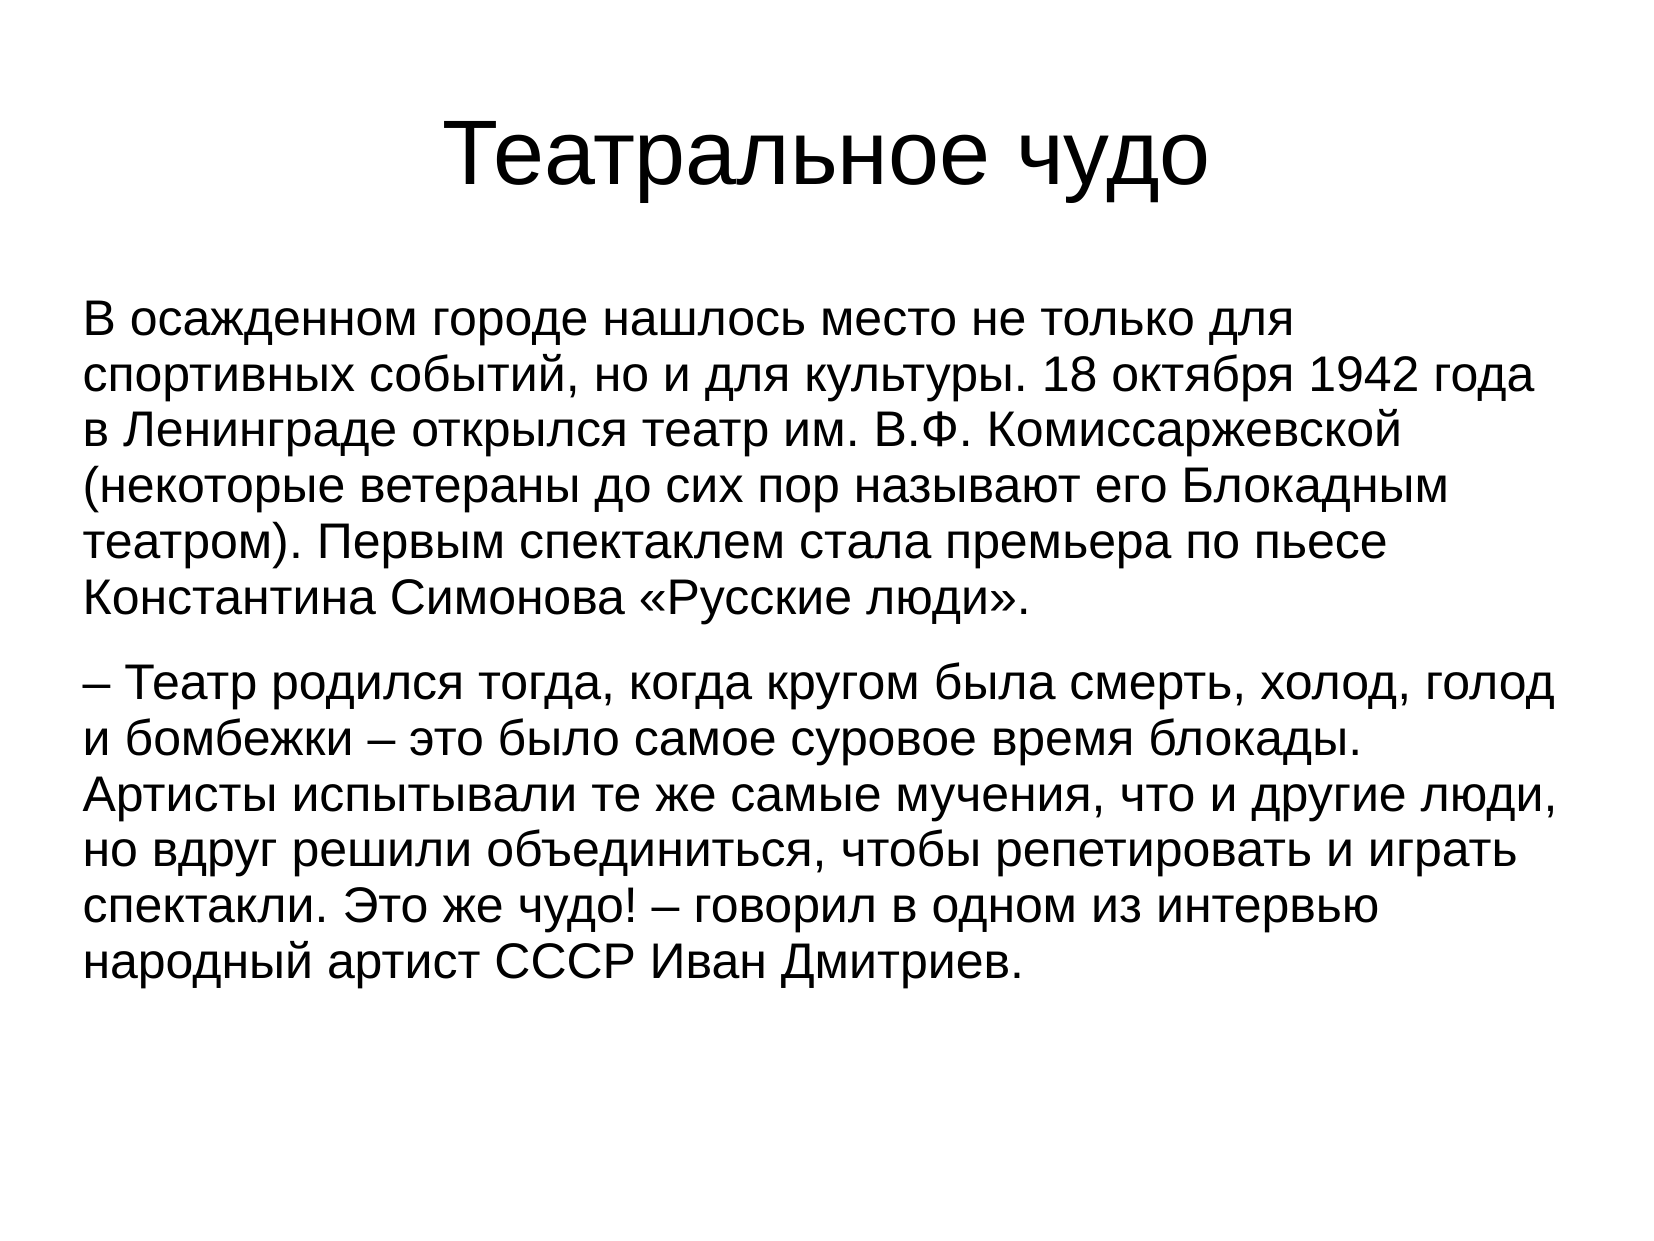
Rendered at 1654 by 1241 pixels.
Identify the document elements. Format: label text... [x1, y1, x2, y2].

list В осажденном городе нашлось место не только для спортивных событий, но и для культуры. 18 октября 1942 года в Ленинграде открылся театр им. В.Ф. Комиссаржевской (некоторые ветераны до сих пор называют его Блокадным театром). Первым спектаклем стала премьера по пьесе Константина Симонова «Русские люди». – Театр родился тогда, когда кругом была смерть, холод, голод и бомбежки – это было самое суровое время блокады. Артисты испытывали те же самые мучения, что и другие люди, но вдруг решили объединиться, чтобы репетировать и играть спектакли. Это же чудо! – говорил в одном из интервью народный артист СССР Иван Дмитриев. [82, 290, 1571, 1109]
title Театральное чудо [82, 49, 1571, 257]
